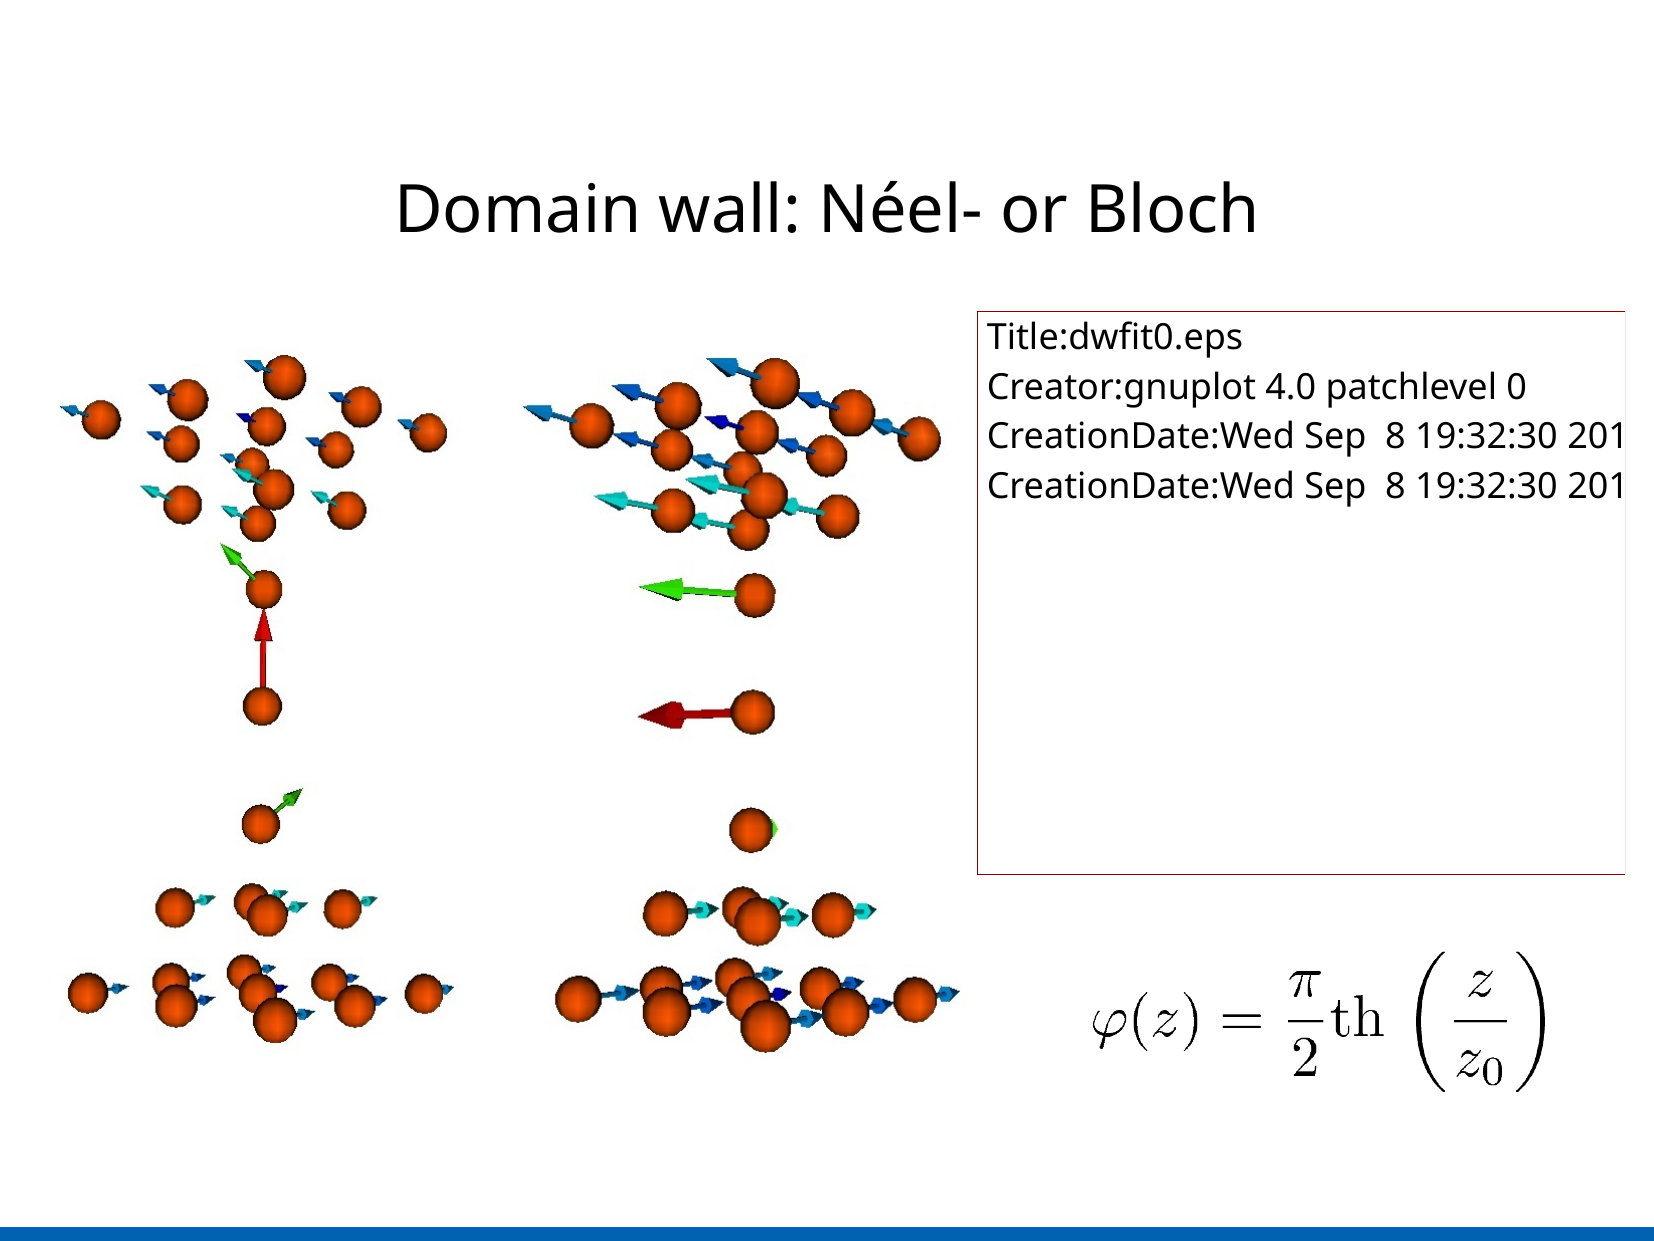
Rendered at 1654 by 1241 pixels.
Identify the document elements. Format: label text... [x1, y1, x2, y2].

picture [517, 353, 970, 1063]
picture [975, 309, 1626, 875]
title Domain wall: Néel- or Bloch [121, 102, 1534, 310]
picture [1080, 944, 1565, 1097]
picture [59, 347, 463, 1057]
